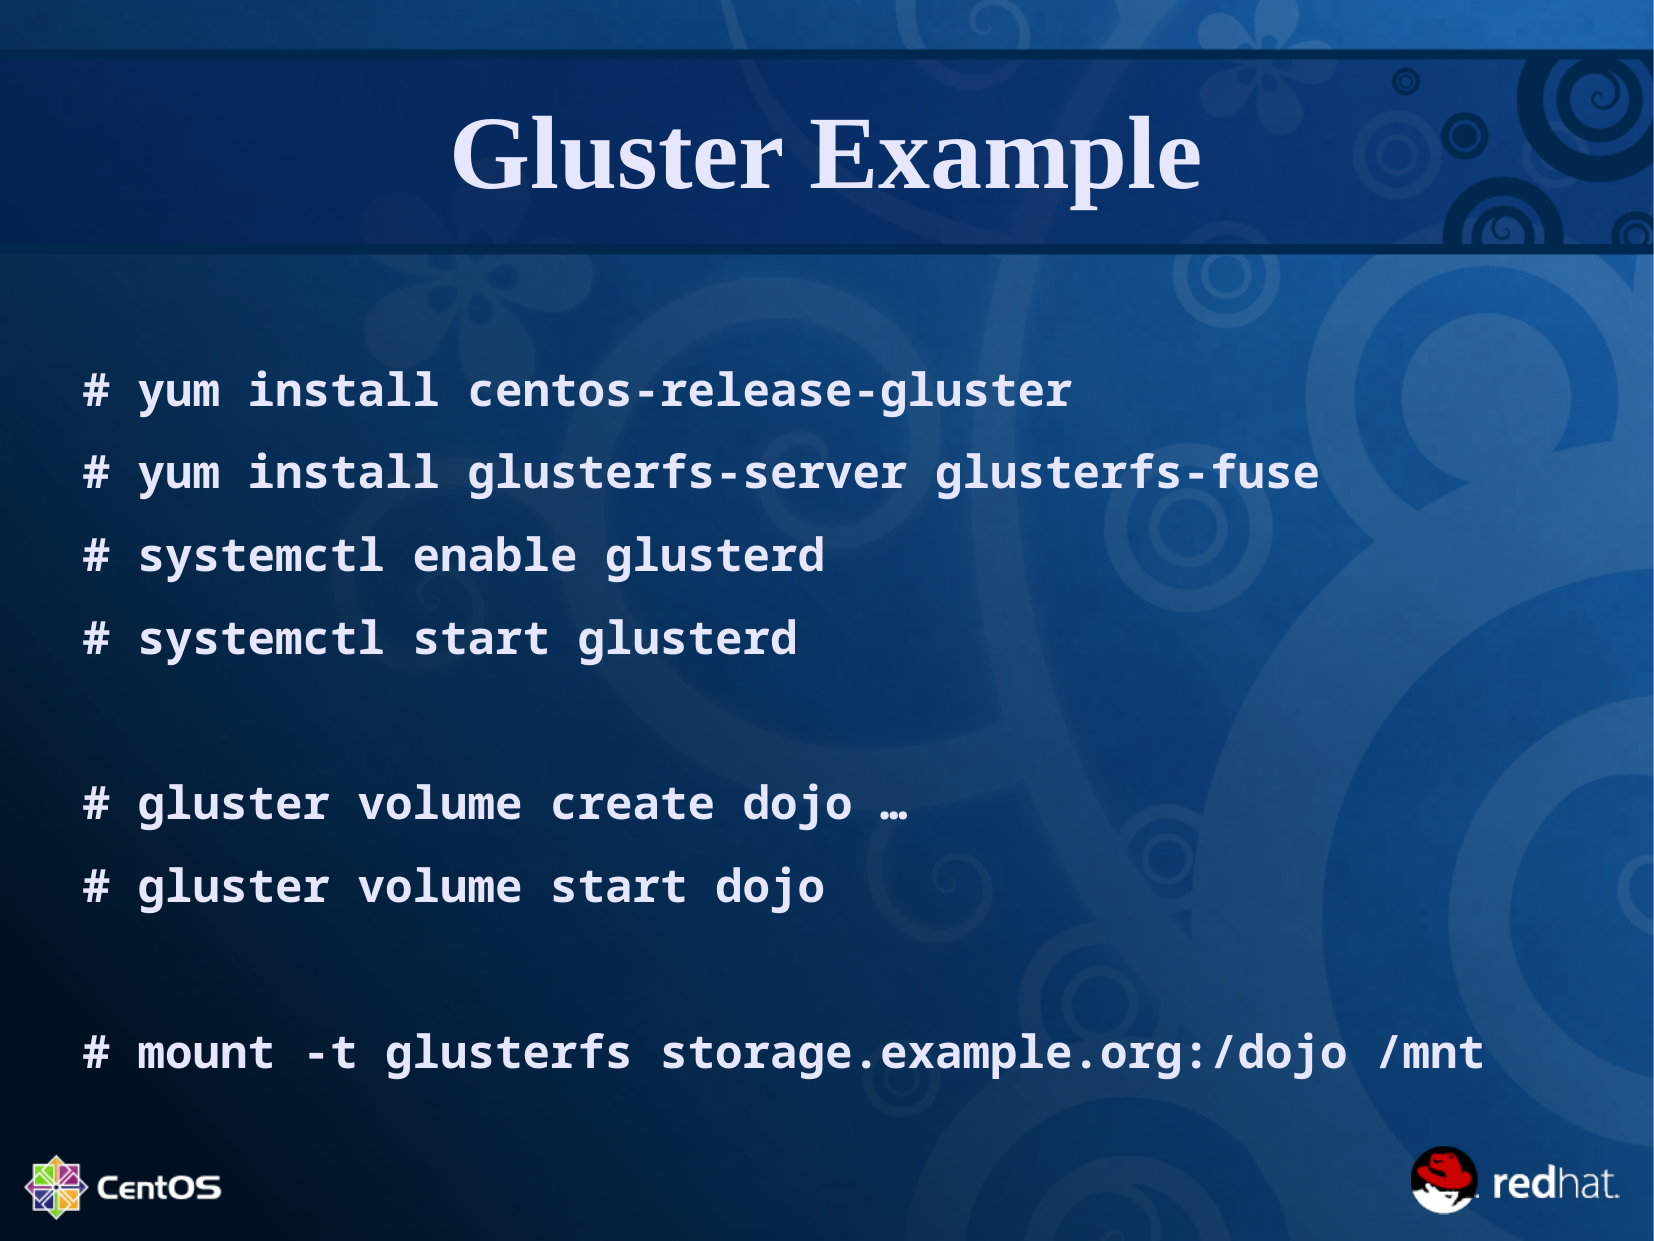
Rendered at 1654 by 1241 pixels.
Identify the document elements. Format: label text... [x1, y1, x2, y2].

title Gluster Example [82, 49, 1571, 257]
picture [0, 0, 1654, 1241]
list # yum install centos-release-gluster # yum install glusterfs-server glusterfs-fuse # systemctl enable glusterd # systemctl start glusterd # gluster volume create dojo … # gluster volume start dojo # mount -t glusterfs storage.example.org:/dojo /mnt [82, 290, 1571, 1149]
